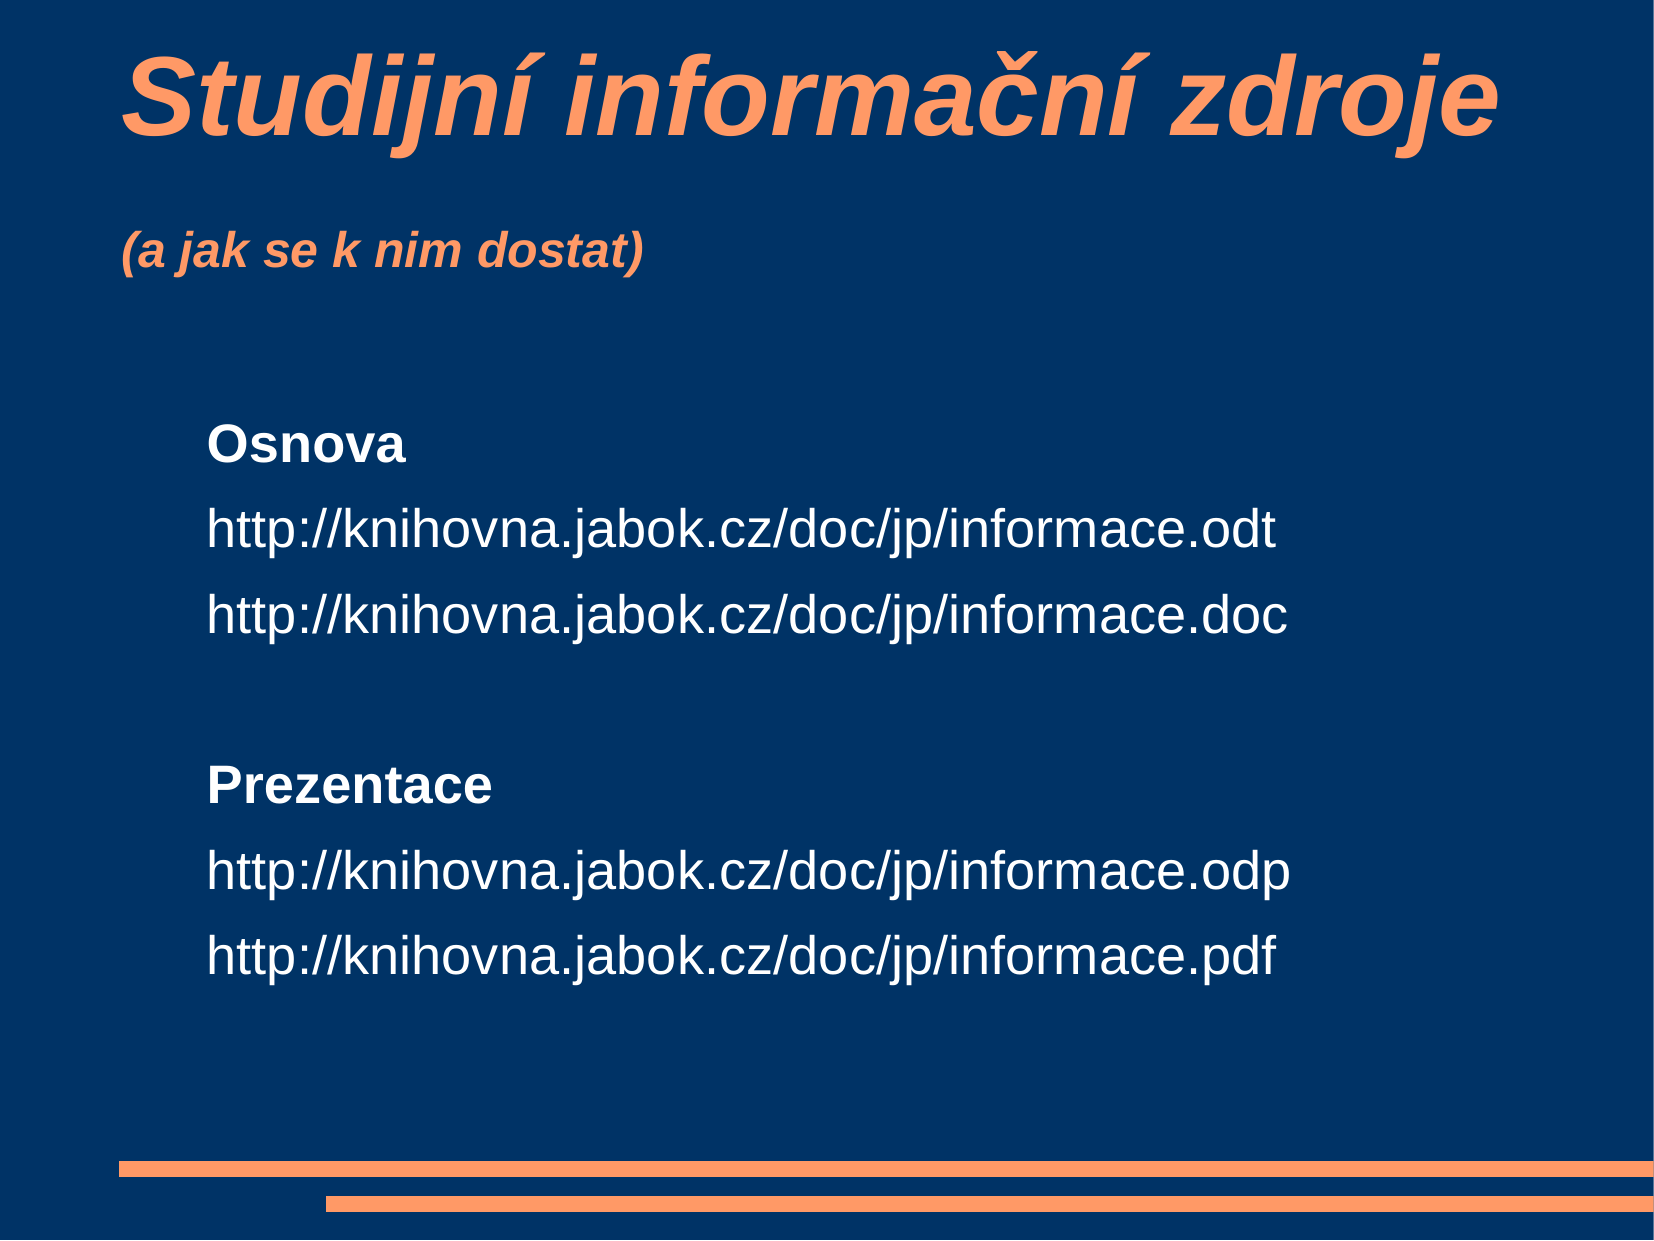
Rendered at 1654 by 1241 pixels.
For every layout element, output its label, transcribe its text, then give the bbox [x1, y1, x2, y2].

title Studijní informační zdroje (a jak se k nim dostat) [121, 30, 1534, 270]
text_box Osnova http://knihovna.jabok.cz/doc/jp/informace.odt http://knihovna.jabok.cz/doc/jp/informace.doc Prezentace http://knihovna.jabok.cz/doc/jp/informace.odp http://knihovna.jabok.cz/doc/jp/informace.pdf [206, 413, 1479, 1093]
